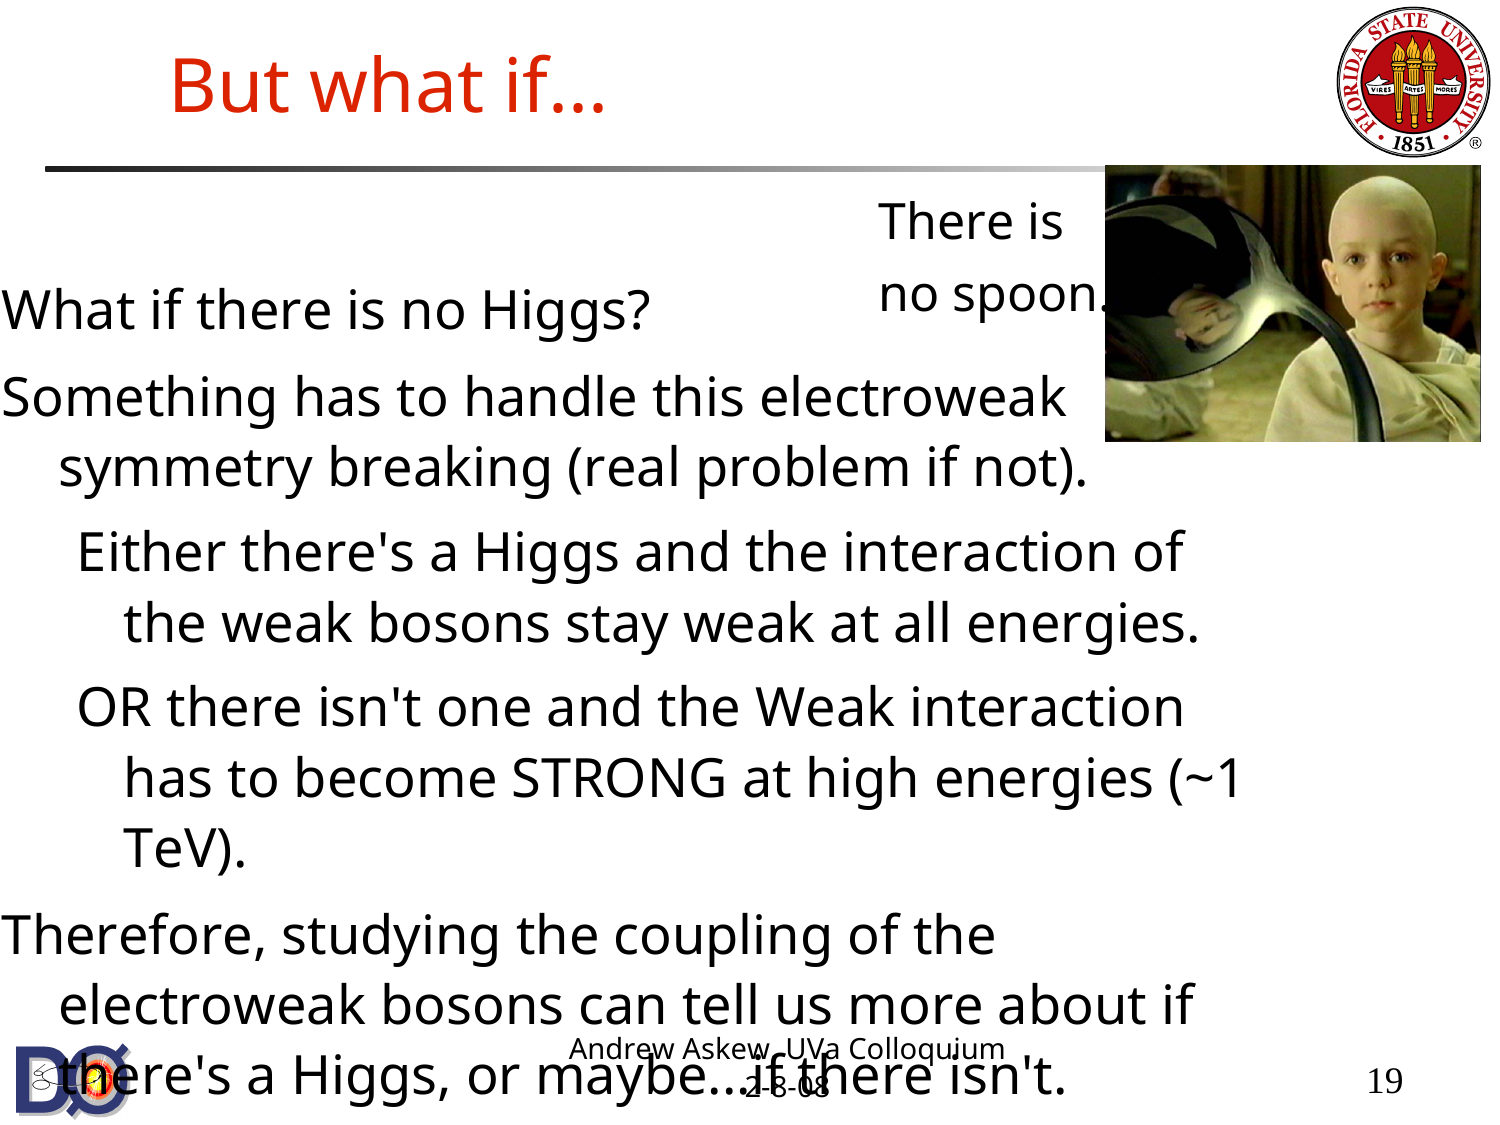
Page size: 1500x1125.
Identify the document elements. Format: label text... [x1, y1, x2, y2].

picture [118, 1080, 134, 1090]
picture [1335, 5, 1492, 159]
picture [118, 1068, 133, 1077]
picture [1105, 165, 1481, 442]
picture [9, 1057, 134, 1122]
text_box There is no spoon. [878, 181, 1113, 300]
title But what if... [168, 29, 1313, 137]
list What if there is no Higgs? Something has to handle this electroweak symmetry breaking (real problem if not). Either there's a Higgs and the interaction of the weak bosons stay weak at all energies. OR there isn't one and the Weak interaction has to become STRONG at high energies (~1 TeV). Therefore, studying the coupling of the electroweak bosons can tell us more about if there's a Higgs, or maybe...if there isn't. [1, 273, 1281, 1057]
